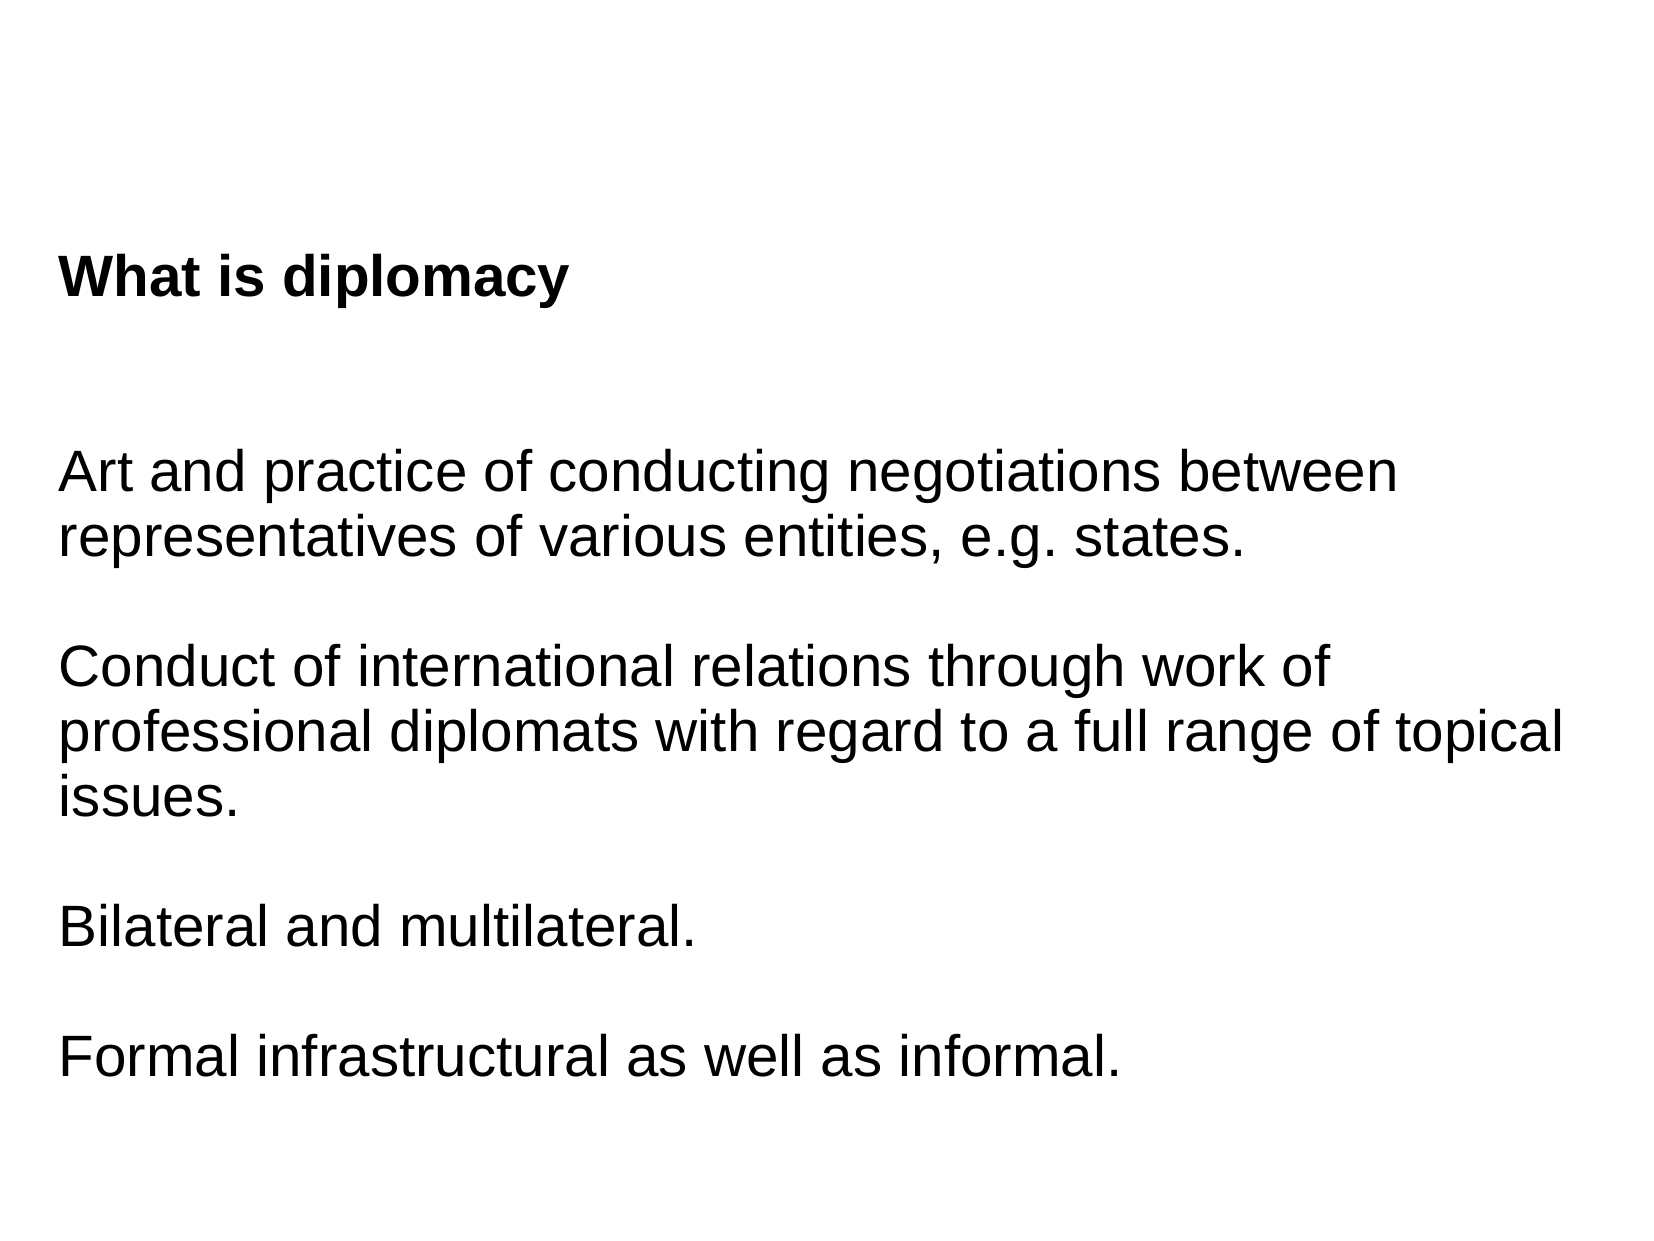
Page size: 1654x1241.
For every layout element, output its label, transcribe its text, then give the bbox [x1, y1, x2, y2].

title What is diplomacy Art and practice of conducting negotiations between representatives of various entities, e.g. states. Conduct of international relations through work of professional diplomats with regard to a full range of topical issues. Bilateral and multilateral. Formal infrastructural as well as informal. [59, 243, 1625, 1089]
